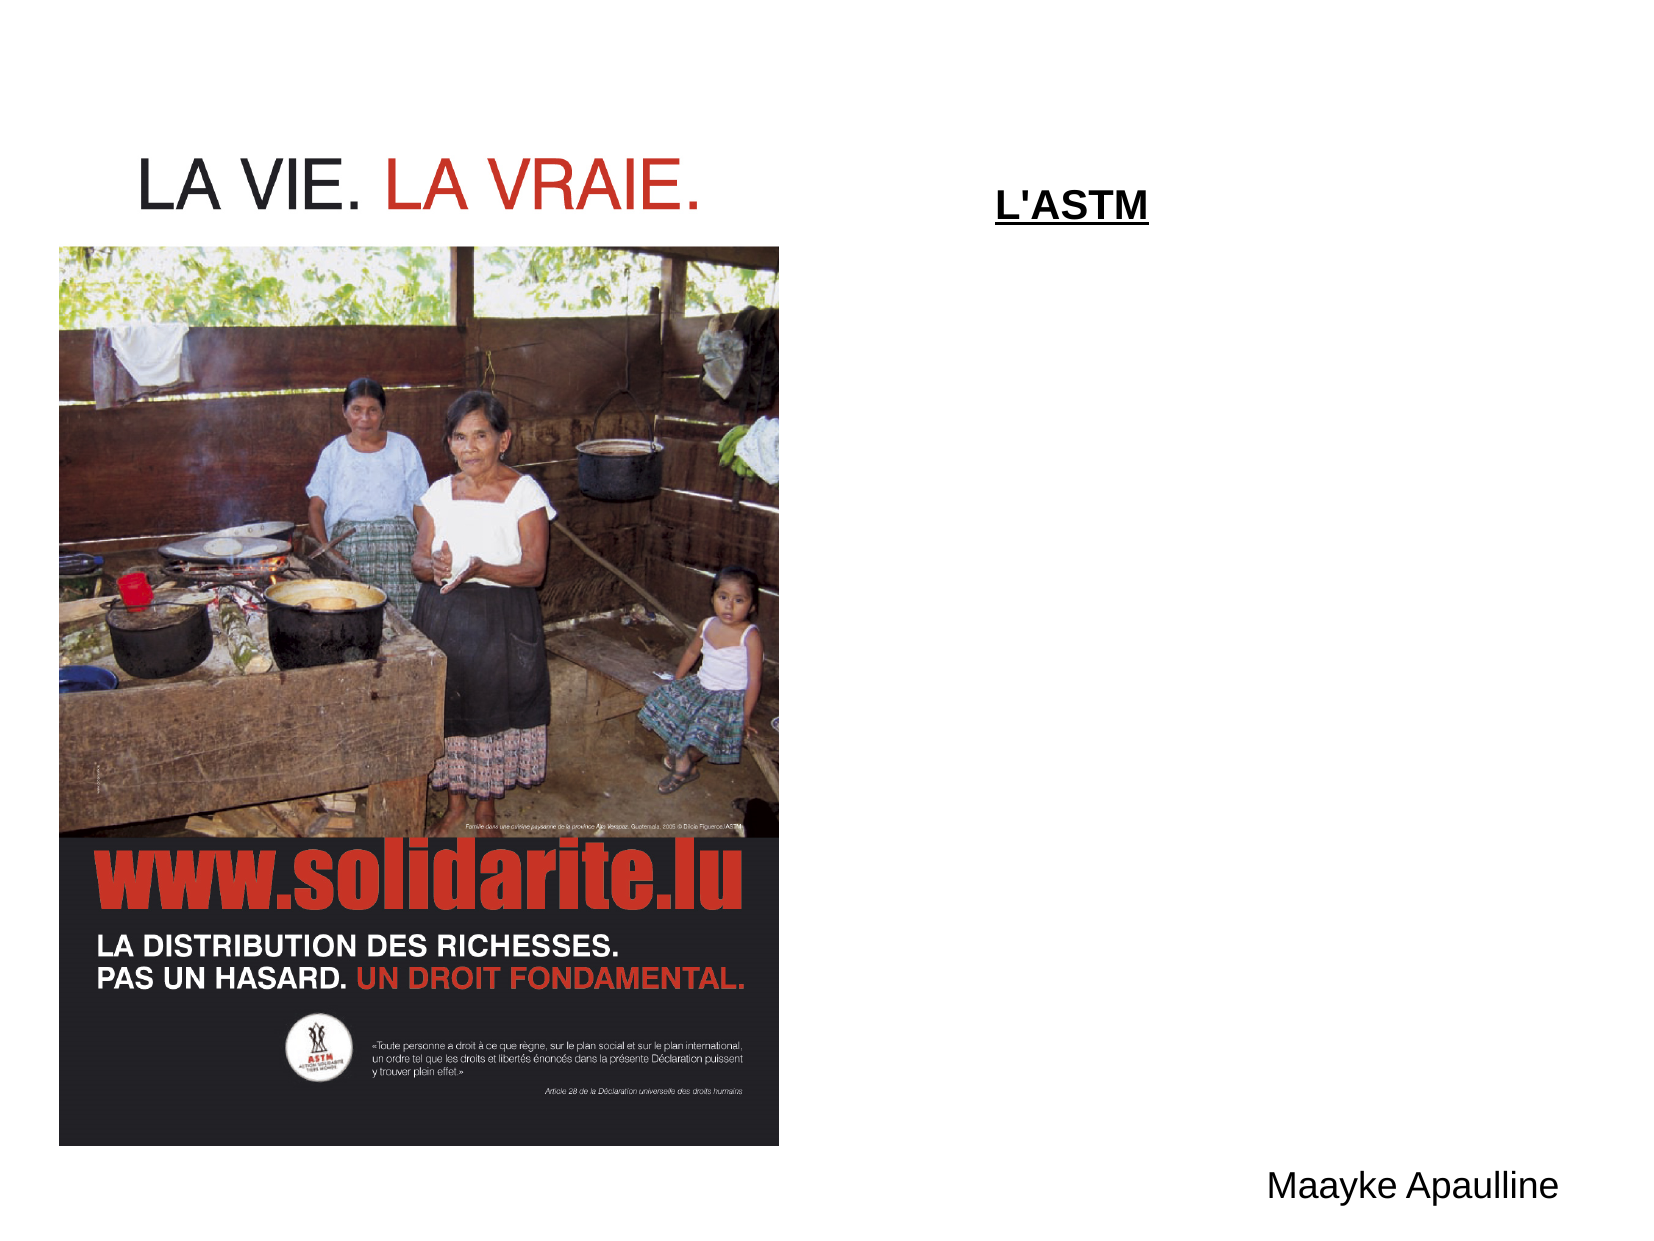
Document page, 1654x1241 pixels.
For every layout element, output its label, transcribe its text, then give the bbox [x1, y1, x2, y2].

picture [59, 82, 779, 1146]
text_box L'ASTM [980, 174, 1607, 237]
text_box Maayke Apaulline [1251, 1157, 1654, 1215]
